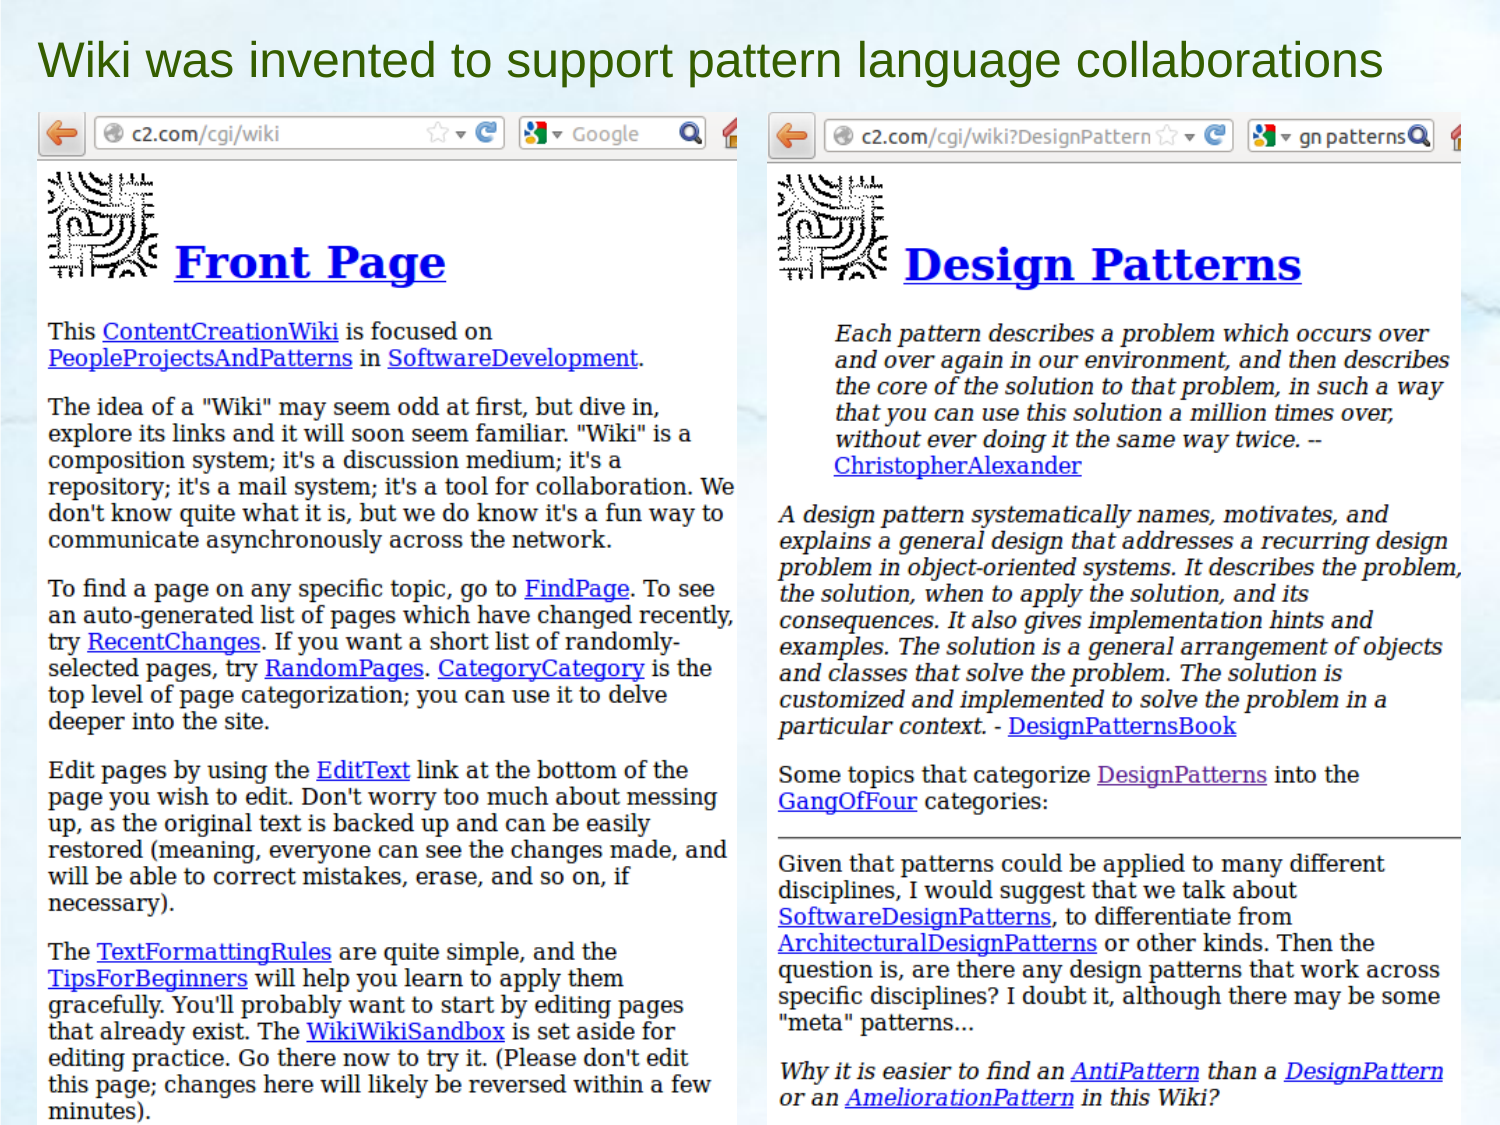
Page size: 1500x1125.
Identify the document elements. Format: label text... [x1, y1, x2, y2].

picture [0, 0, 1500, 1125]
title Wiki was invented to support pattern language collaborations [37, 37, 1463, 152]
